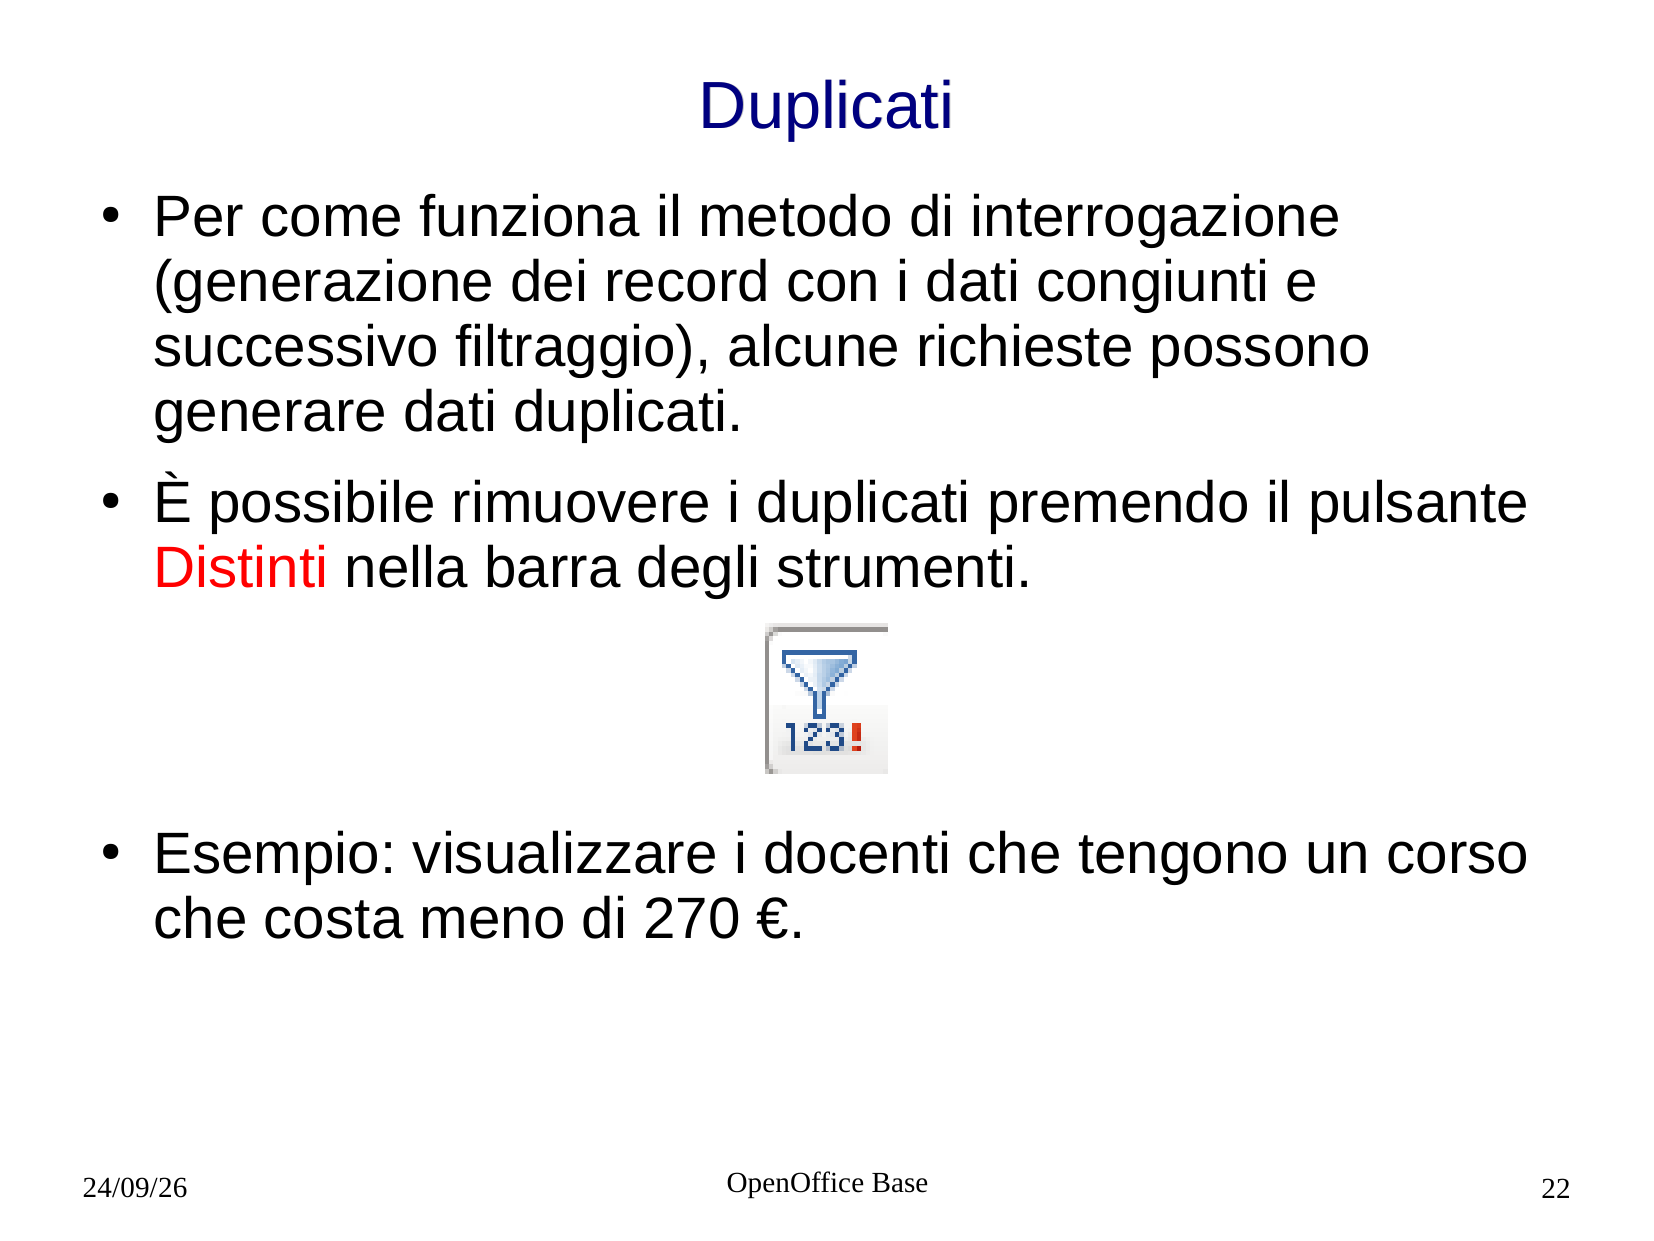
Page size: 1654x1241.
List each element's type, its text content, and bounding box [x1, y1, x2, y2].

list Per come funziona il metodo di interrogazione (generazione dei record con i dati congiunti e successivo filtraggio), alcune richieste possono generare dati duplicati. È possibile rimuovere i duplicati premendo il pulsante Distinti nella barra degli strumenti. Esempio: visualizzare i docenti che tengono un corso che costa meno di 270 €. [82, 183, 1571, 1153]
title Duplicati [82, 49, 1571, 161]
picture [765, 623, 888, 774]
